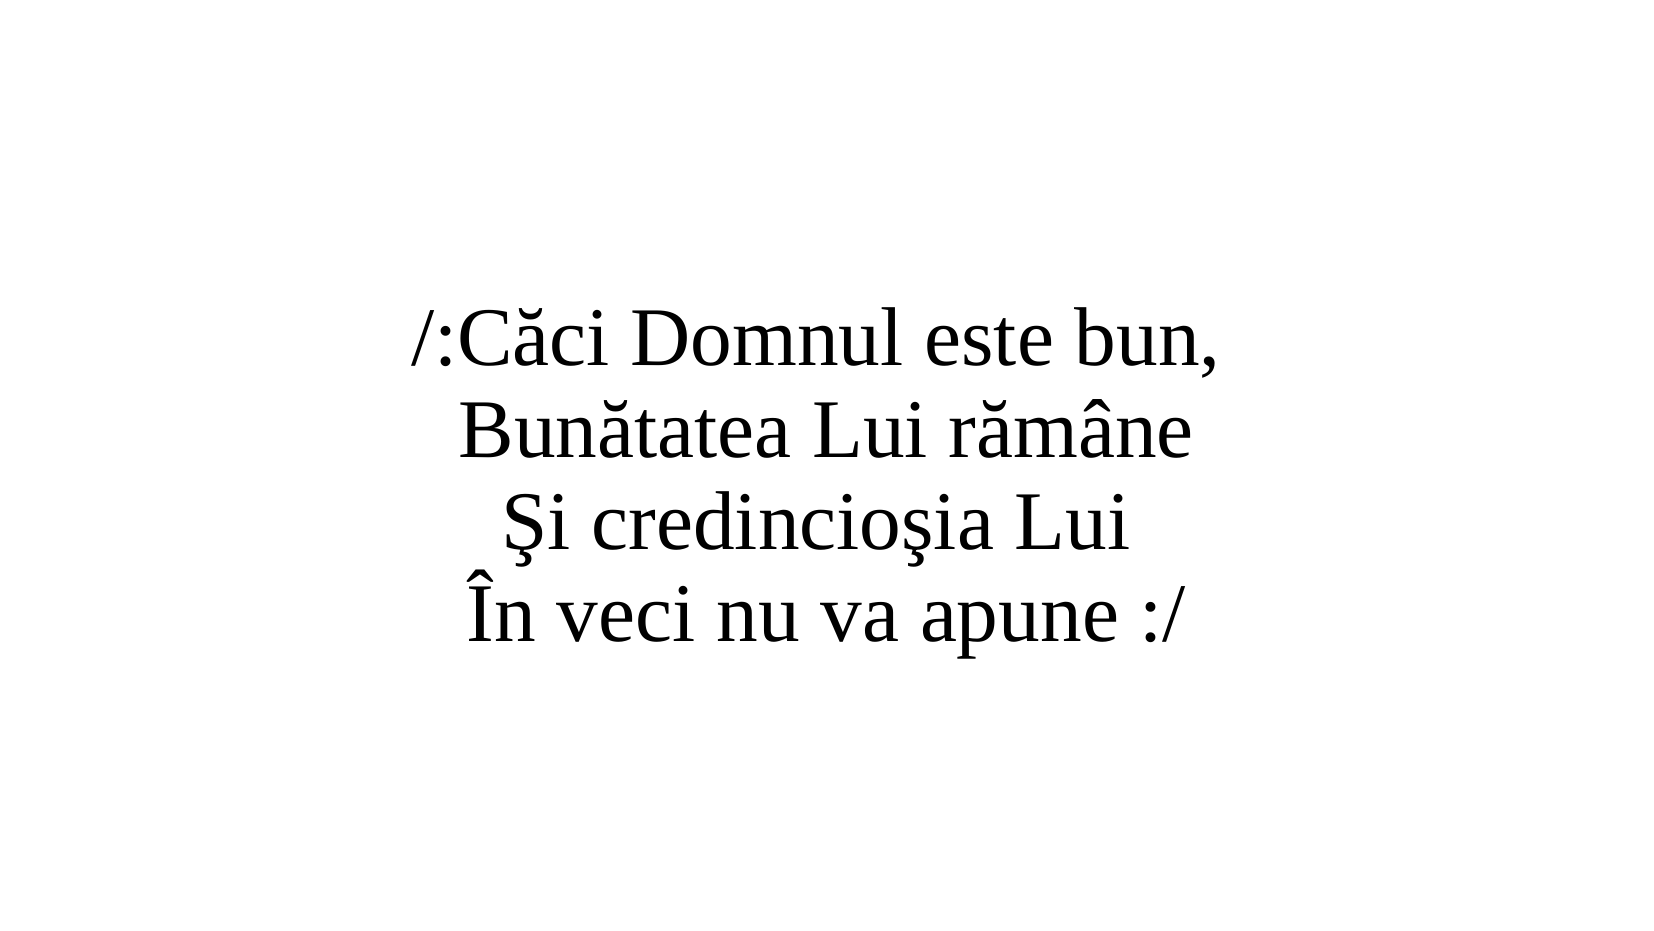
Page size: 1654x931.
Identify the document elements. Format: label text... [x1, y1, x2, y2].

subtitle /:Căci Domnul este bun, Bunătatea Lui rămâne Şi credincioşia Lui În veci nu va apune :/ [165, 205, 1489, 745]
